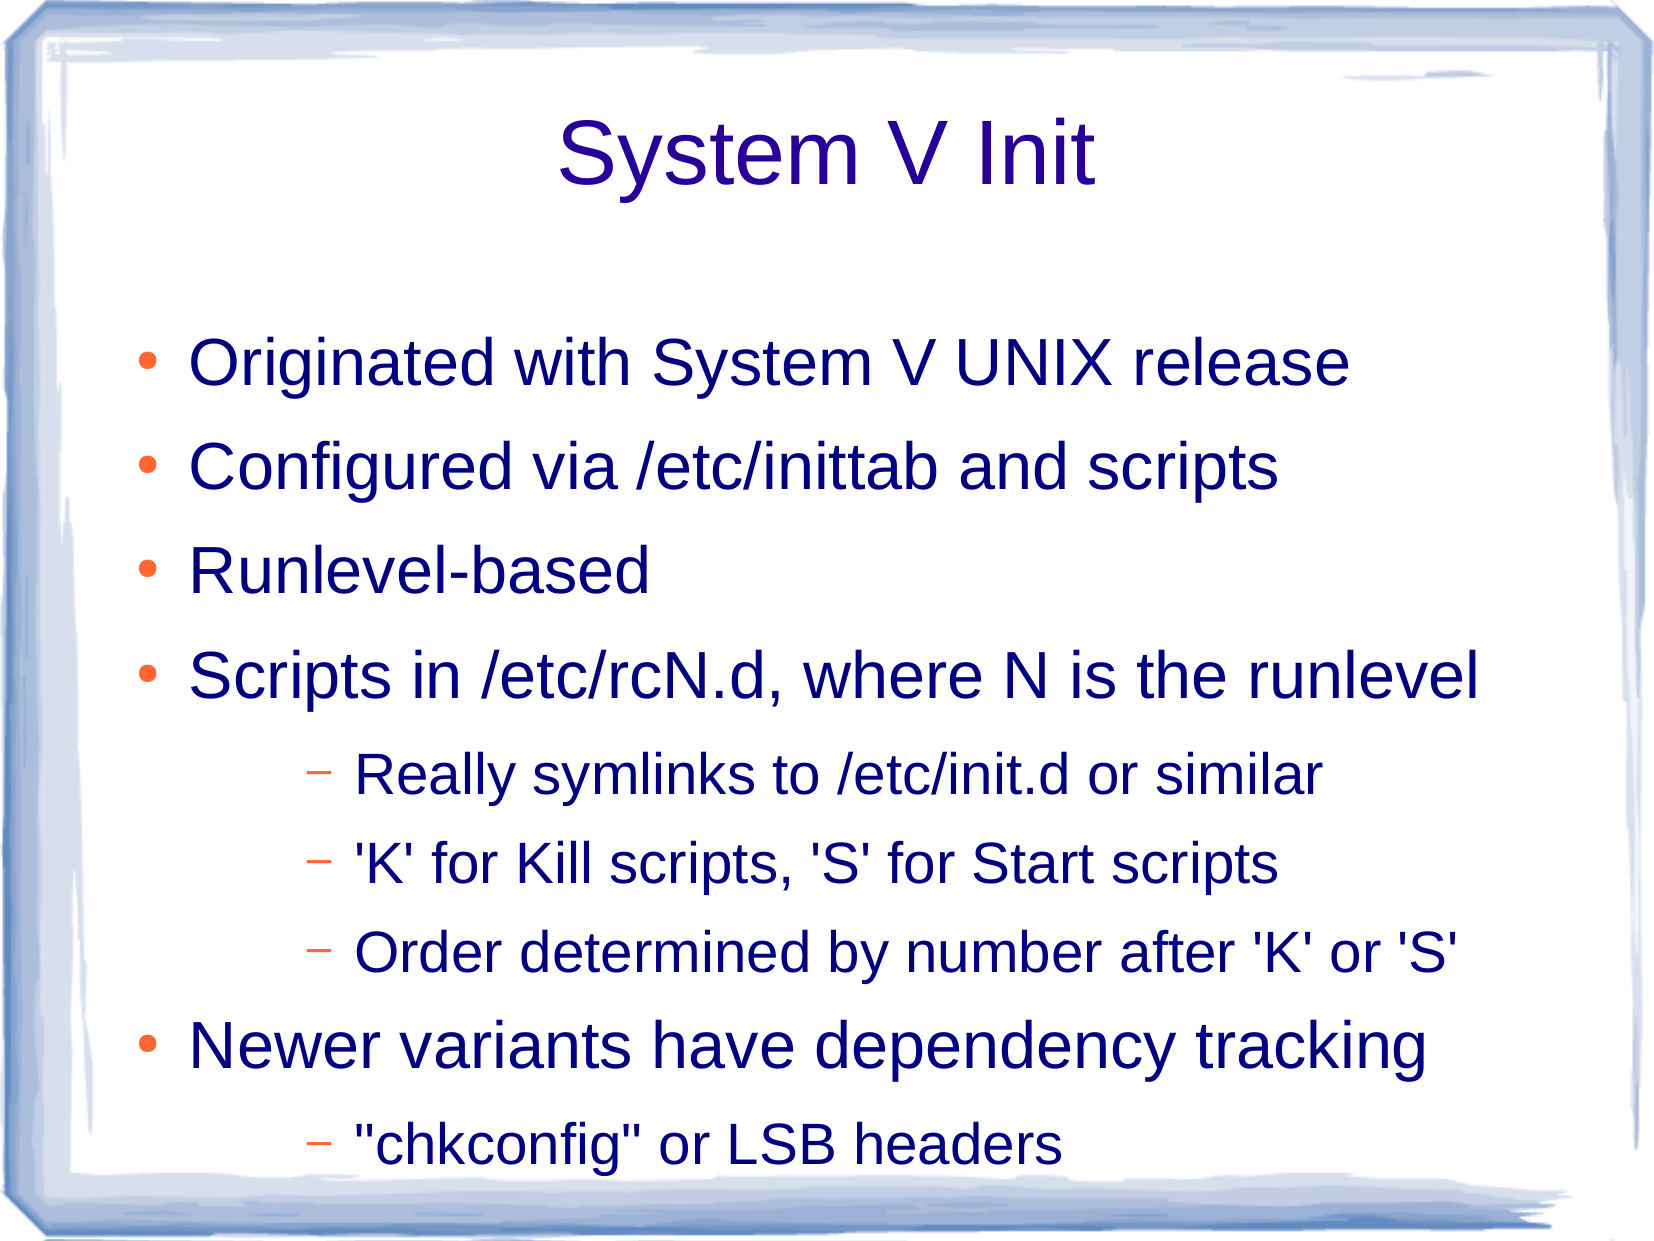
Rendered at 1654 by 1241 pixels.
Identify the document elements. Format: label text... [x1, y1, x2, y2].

picture [0, 0, 1654, 1241]
title System V Init [82, 56, 1571, 250]
list Originated with System V UNIX release Configured via /etc/inittab and scripts Runlevel-based Scripts in /etc/rcN.d, where N is the runlevel Really symlinks to /etc/init.d or similar 'K' for Kill scripts, 'S' for Start scripts Order determined by number after 'K' or 'S' Newer variants have dependency tracking "chkconfig" or LSB headers [118, 324, 1571, 1178]
